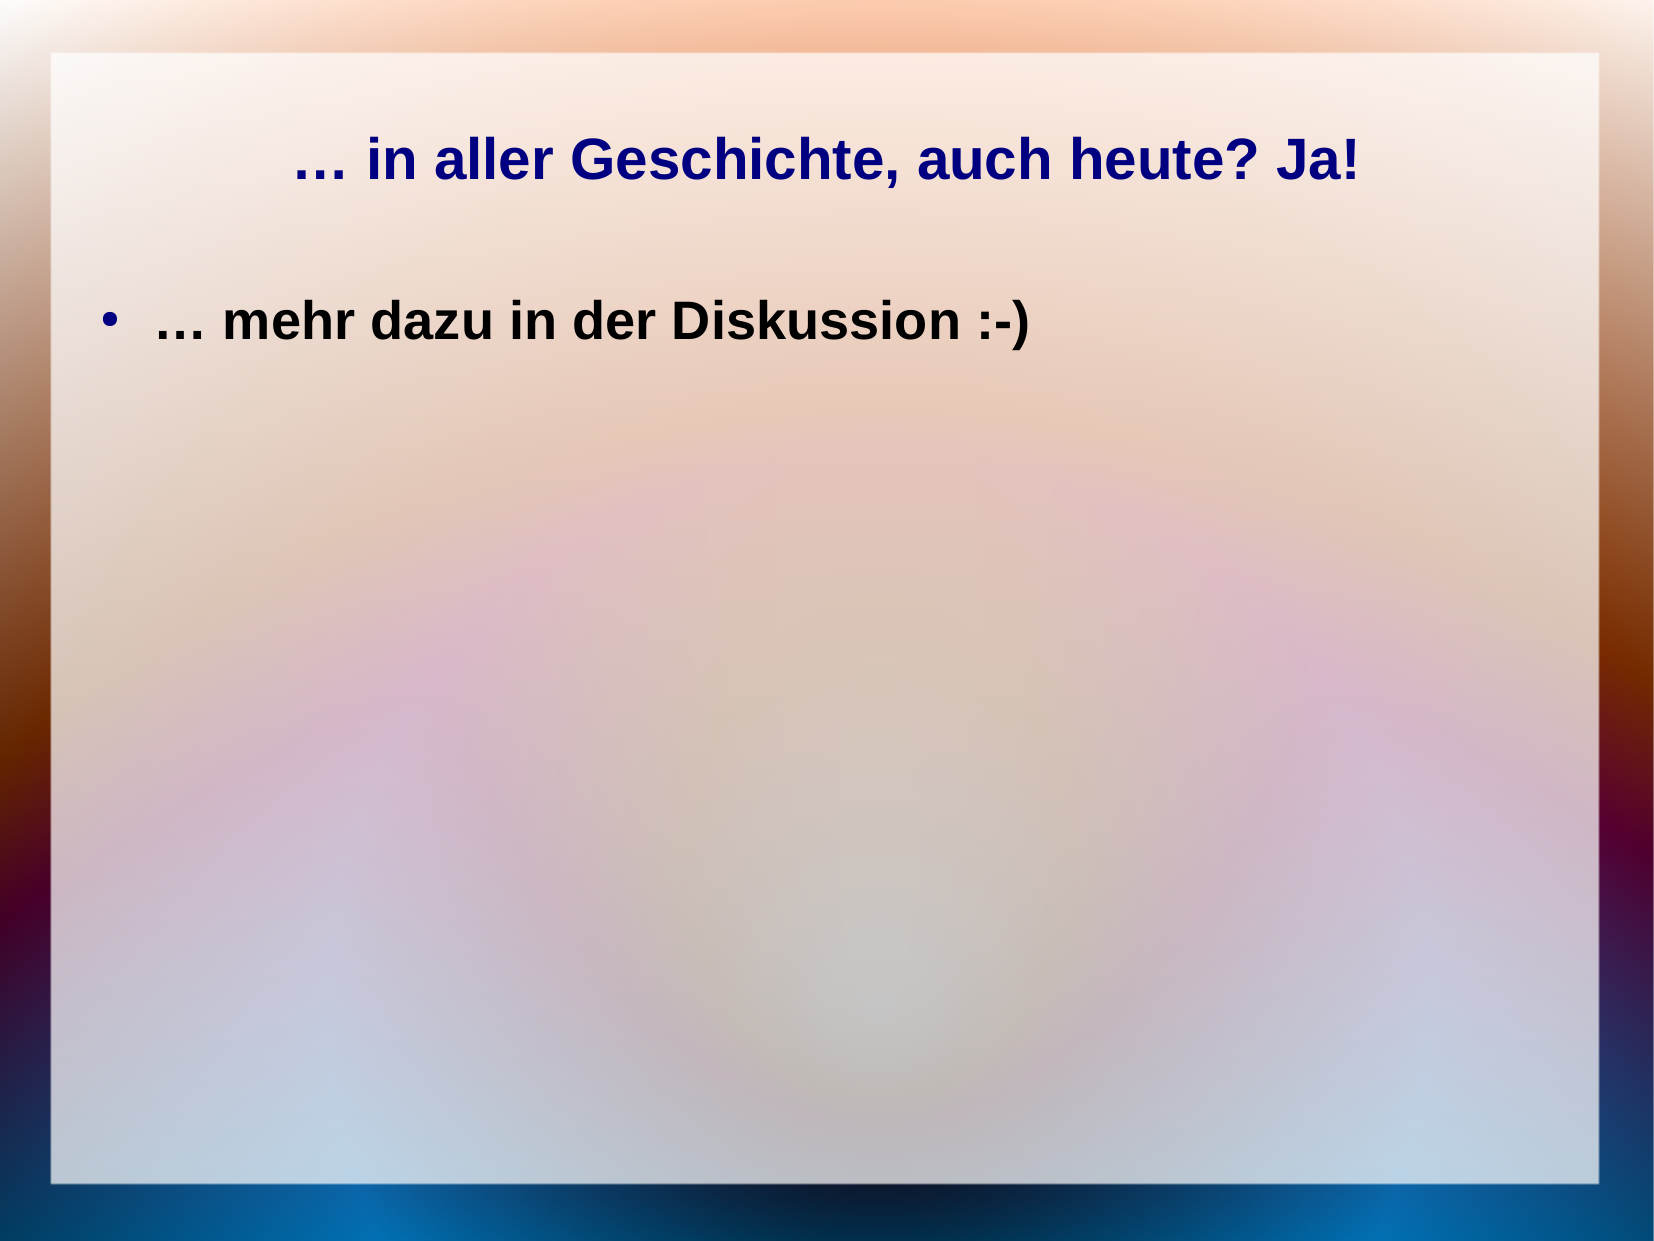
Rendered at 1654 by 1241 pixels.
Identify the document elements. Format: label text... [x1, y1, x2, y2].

title … in aller Geschichte, auch heute? Ja! [82, 55, 1571, 263]
list … mehr dazu in der Diskussion :-) [82, 290, 1571, 1010]
picture [0, 0, 1654, 1241]
